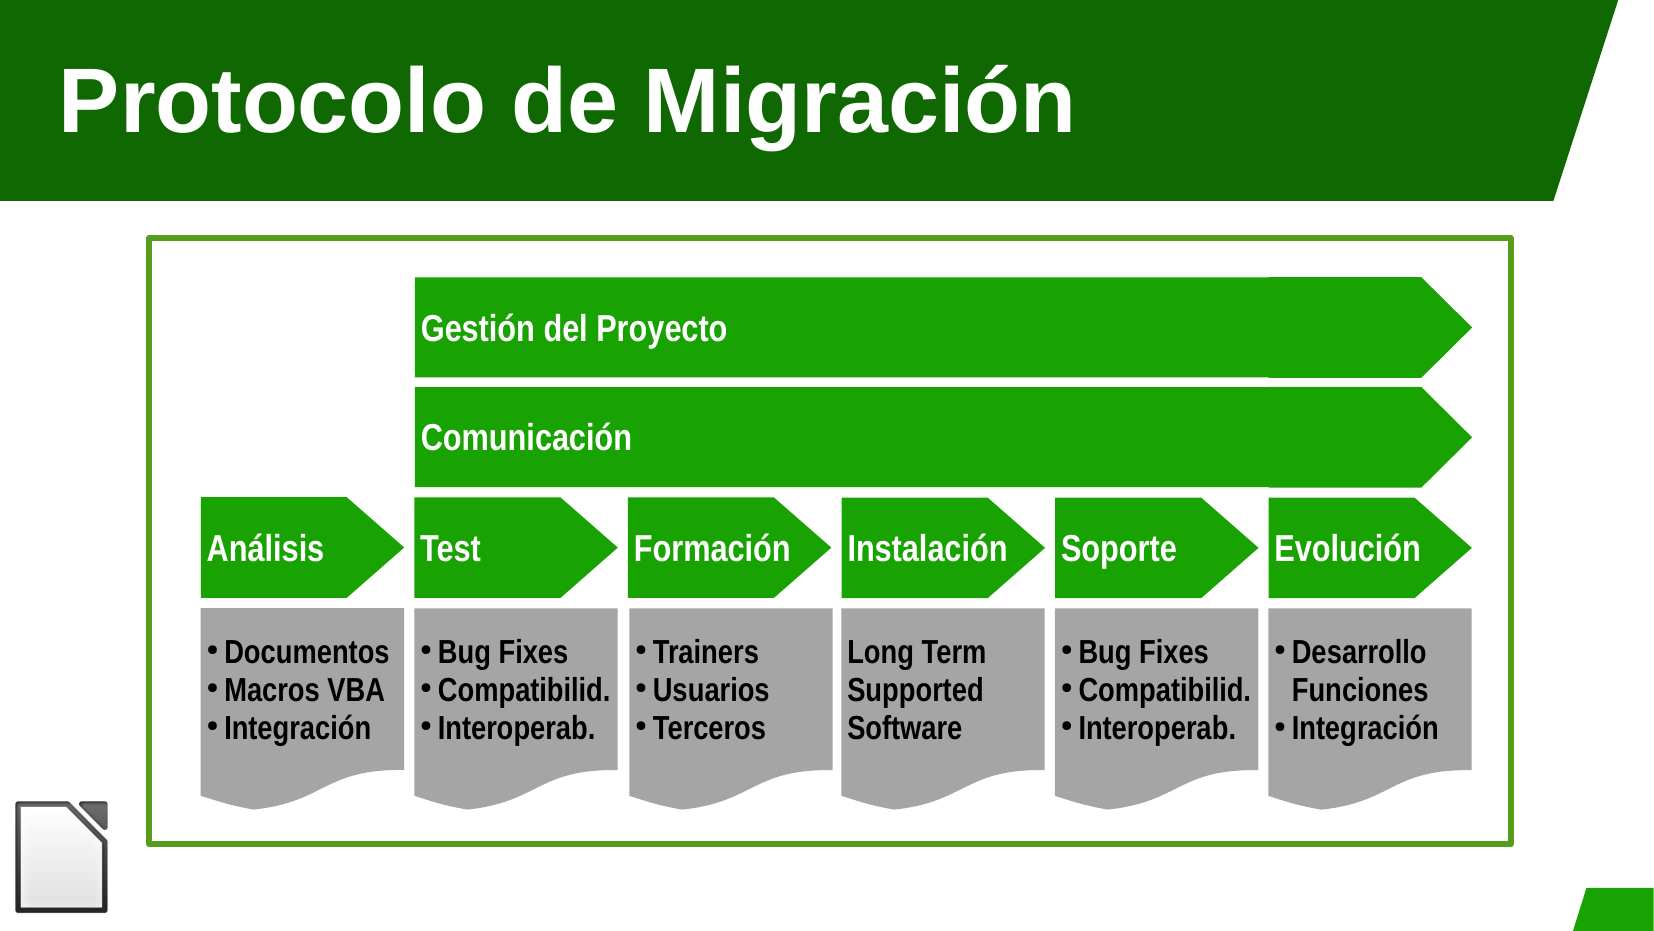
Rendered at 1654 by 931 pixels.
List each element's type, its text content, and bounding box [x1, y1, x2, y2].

text_box Long Term Supported Software [841, 608, 1045, 810]
text_box Comunicación [414, 386, 1473, 488]
text_box Bug Fixes Compatibilid. Interoperab. [1054, 608, 1259, 810]
text_box Soporte [1055, 497, 1259, 599]
text_box Gestión del Proyecto [414, 277, 1473, 378]
text_box Trainers Usuarios Terceros [629, 608, 833, 810]
text_box [149, 237, 1511, 845]
text_box Bug Fixes Compatibilid. Interoperab. [414, 608, 618, 810]
title Protocolo de Migración [59, 13, 1548, 189]
text_box Desarrollo Funciones Integración [1268, 608, 1472, 810]
text_box Instalación [841, 497, 1046, 599]
text_box Evolución [1268, 497, 1472, 599]
text_box Test [414, 497, 618, 598]
text_box Documentos Macros VBA Integración [200, 608, 405, 810]
text_box Análisis [200, 497, 405, 598]
picture [12, 798, 111, 917]
text_box Formación [627, 497, 832, 598]
